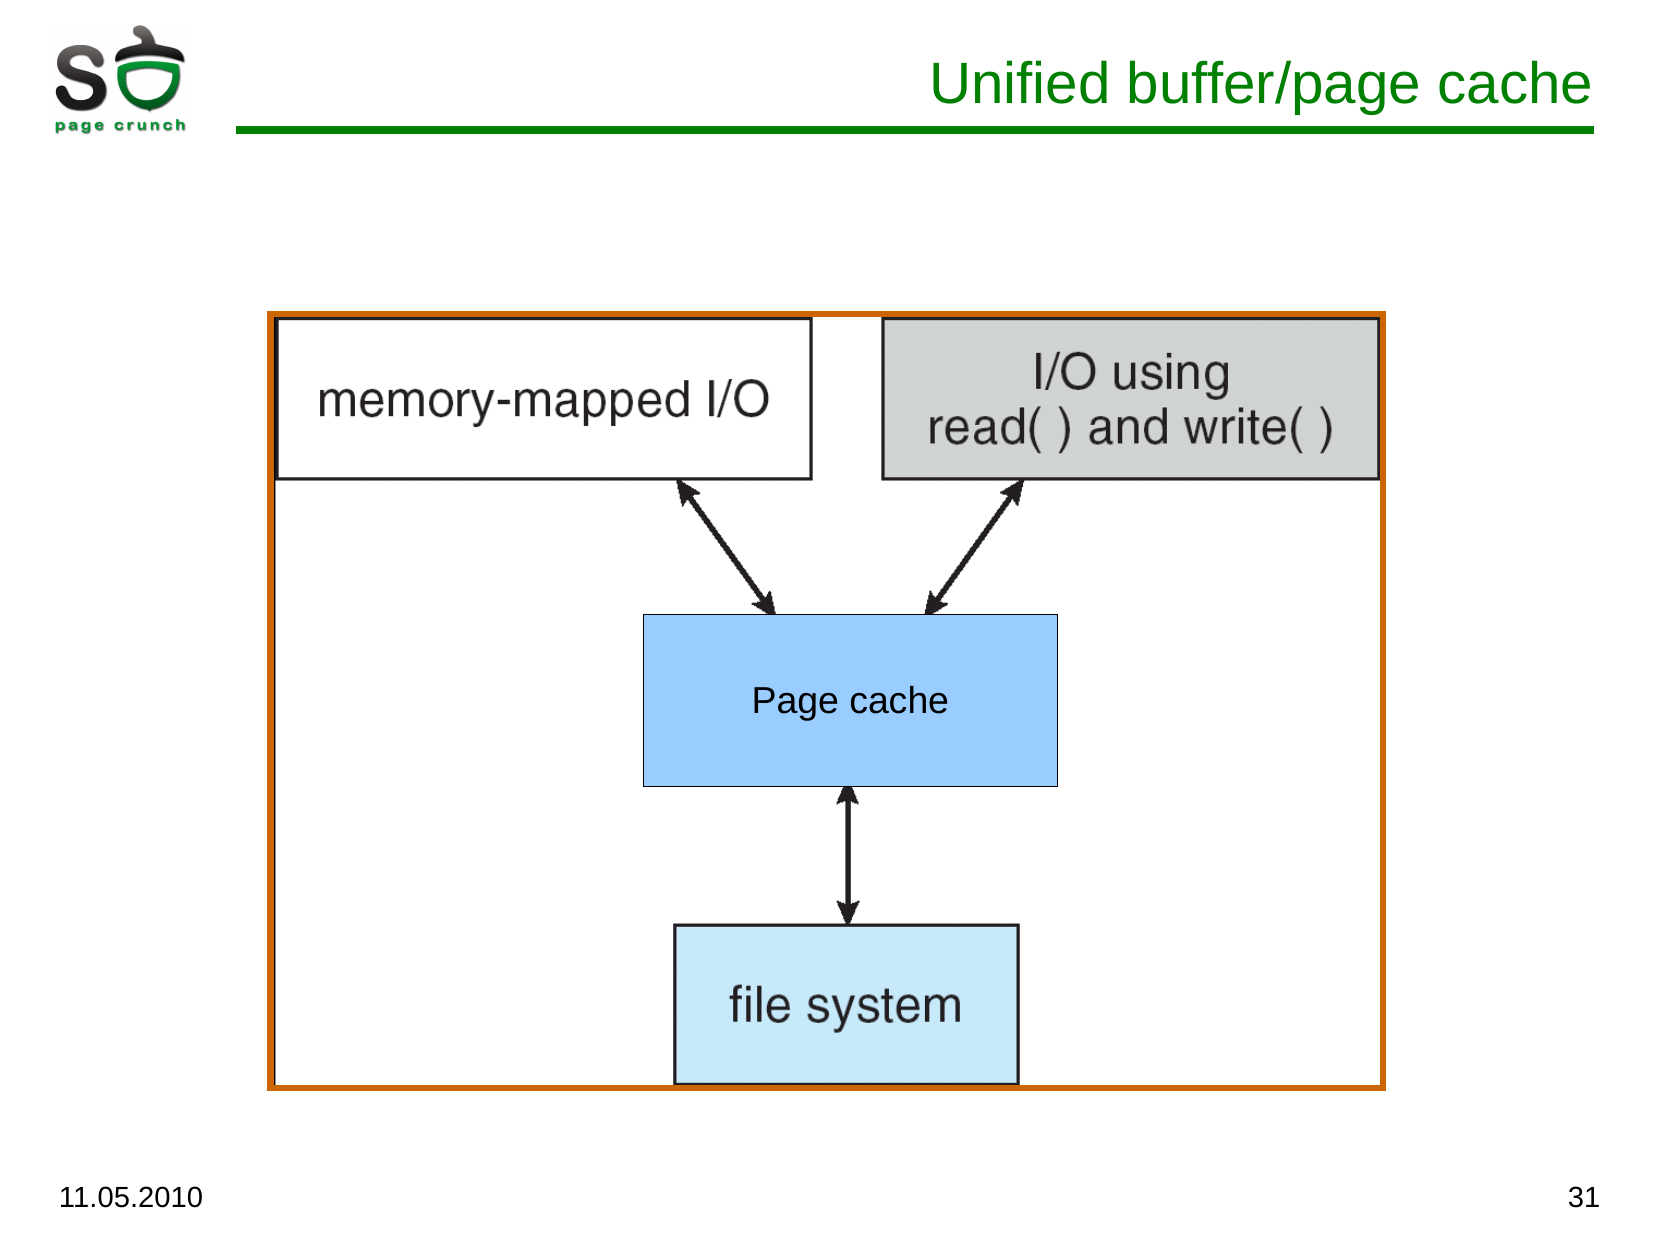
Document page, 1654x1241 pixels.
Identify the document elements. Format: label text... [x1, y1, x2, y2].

title Unified buffer/page cache [236, 49, 1595, 119]
picture [53, 23, 188, 136]
text_box Page cache [643, 614, 1058, 787]
picture [273, 317, 1380, 1085]
